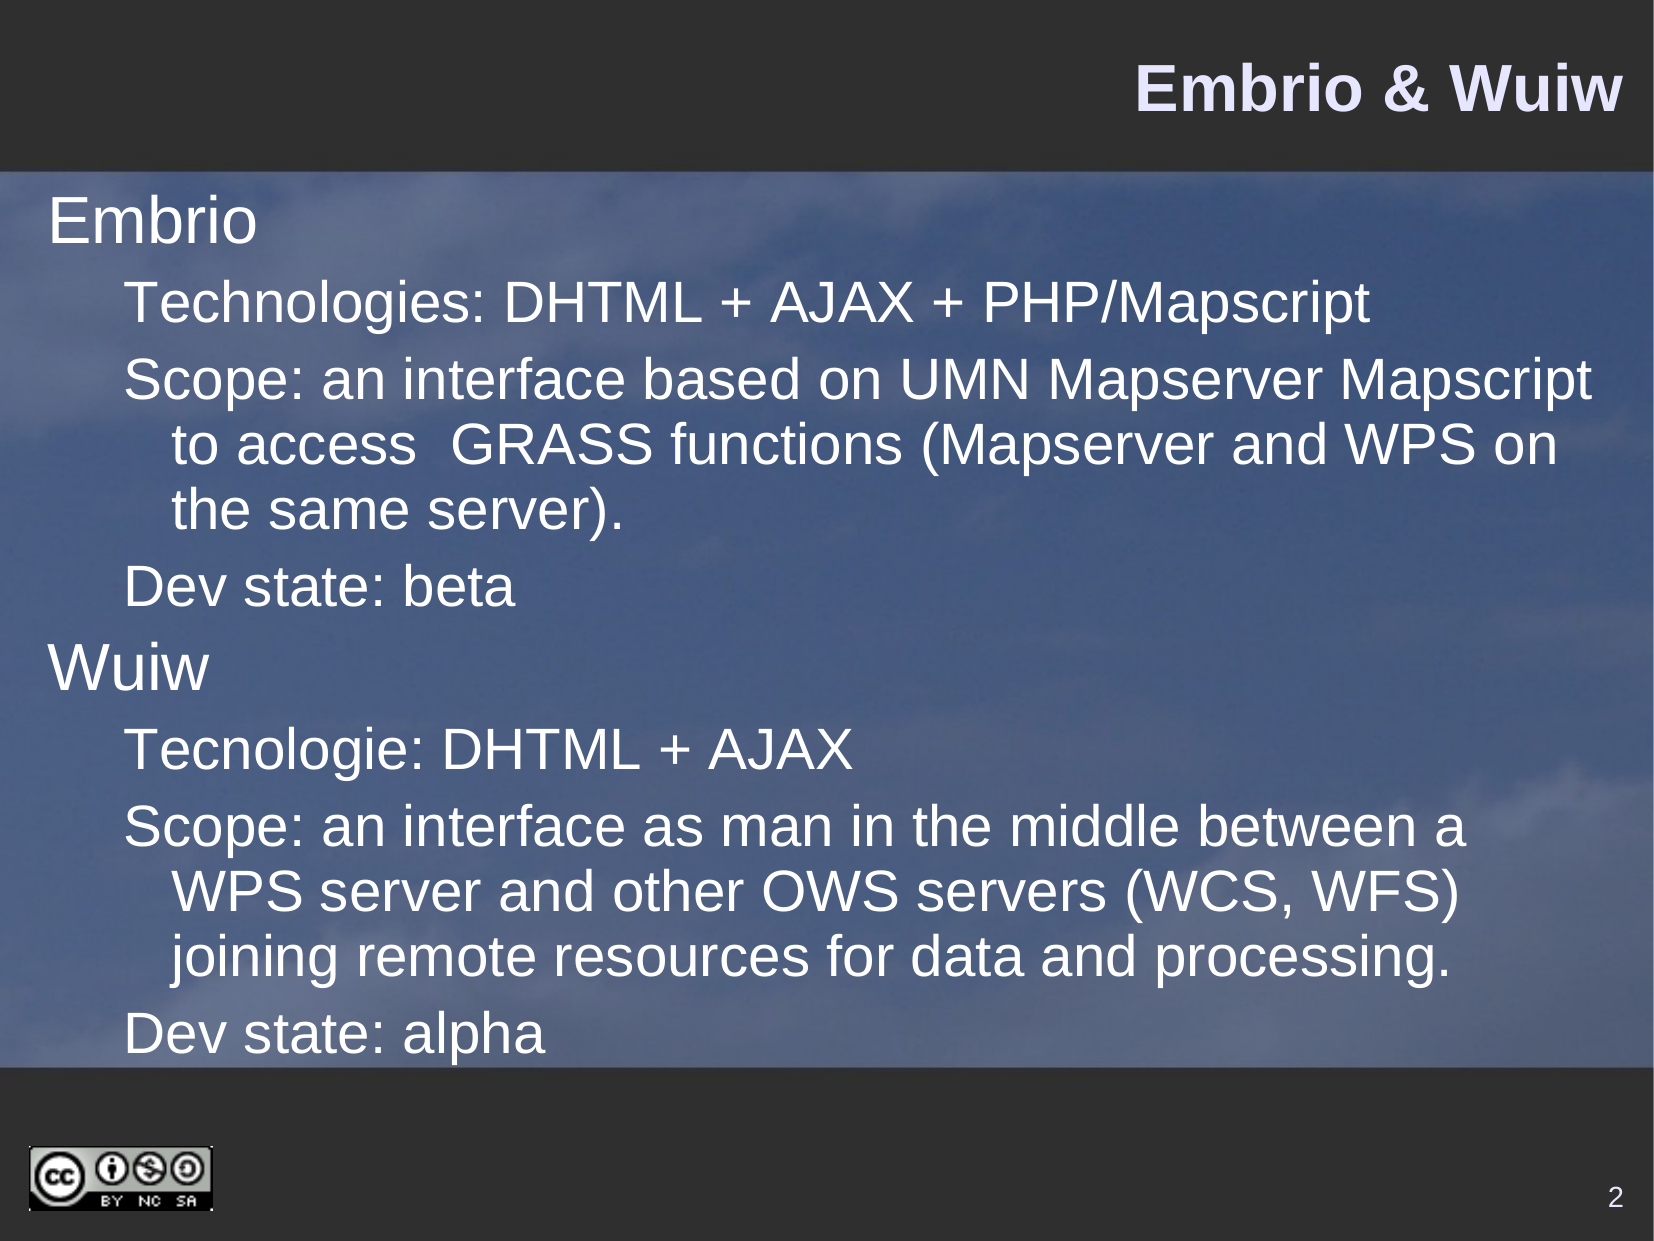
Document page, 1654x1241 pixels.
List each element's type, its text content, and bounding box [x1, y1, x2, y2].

title Embrio & Wuiw [29, 29, 1625, 148]
list Embrio Technologies: DHTML + AJAX + PHP/Mapscript Scope: an interface based on UMN Mapserver Mapscript to access GRASS functions (Mapserver and WPS on the same server). Dev state: beta Wuiw Tecnologie: DHTML + AJAX Scope: an interface as man in the middle between a WPS server and other OWS servers (WCS, WFS) joining remote resources for data and processing. Dev state: alpha [29, 183, 1625, 1069]
picture [0, 0, 1654, 1241]
